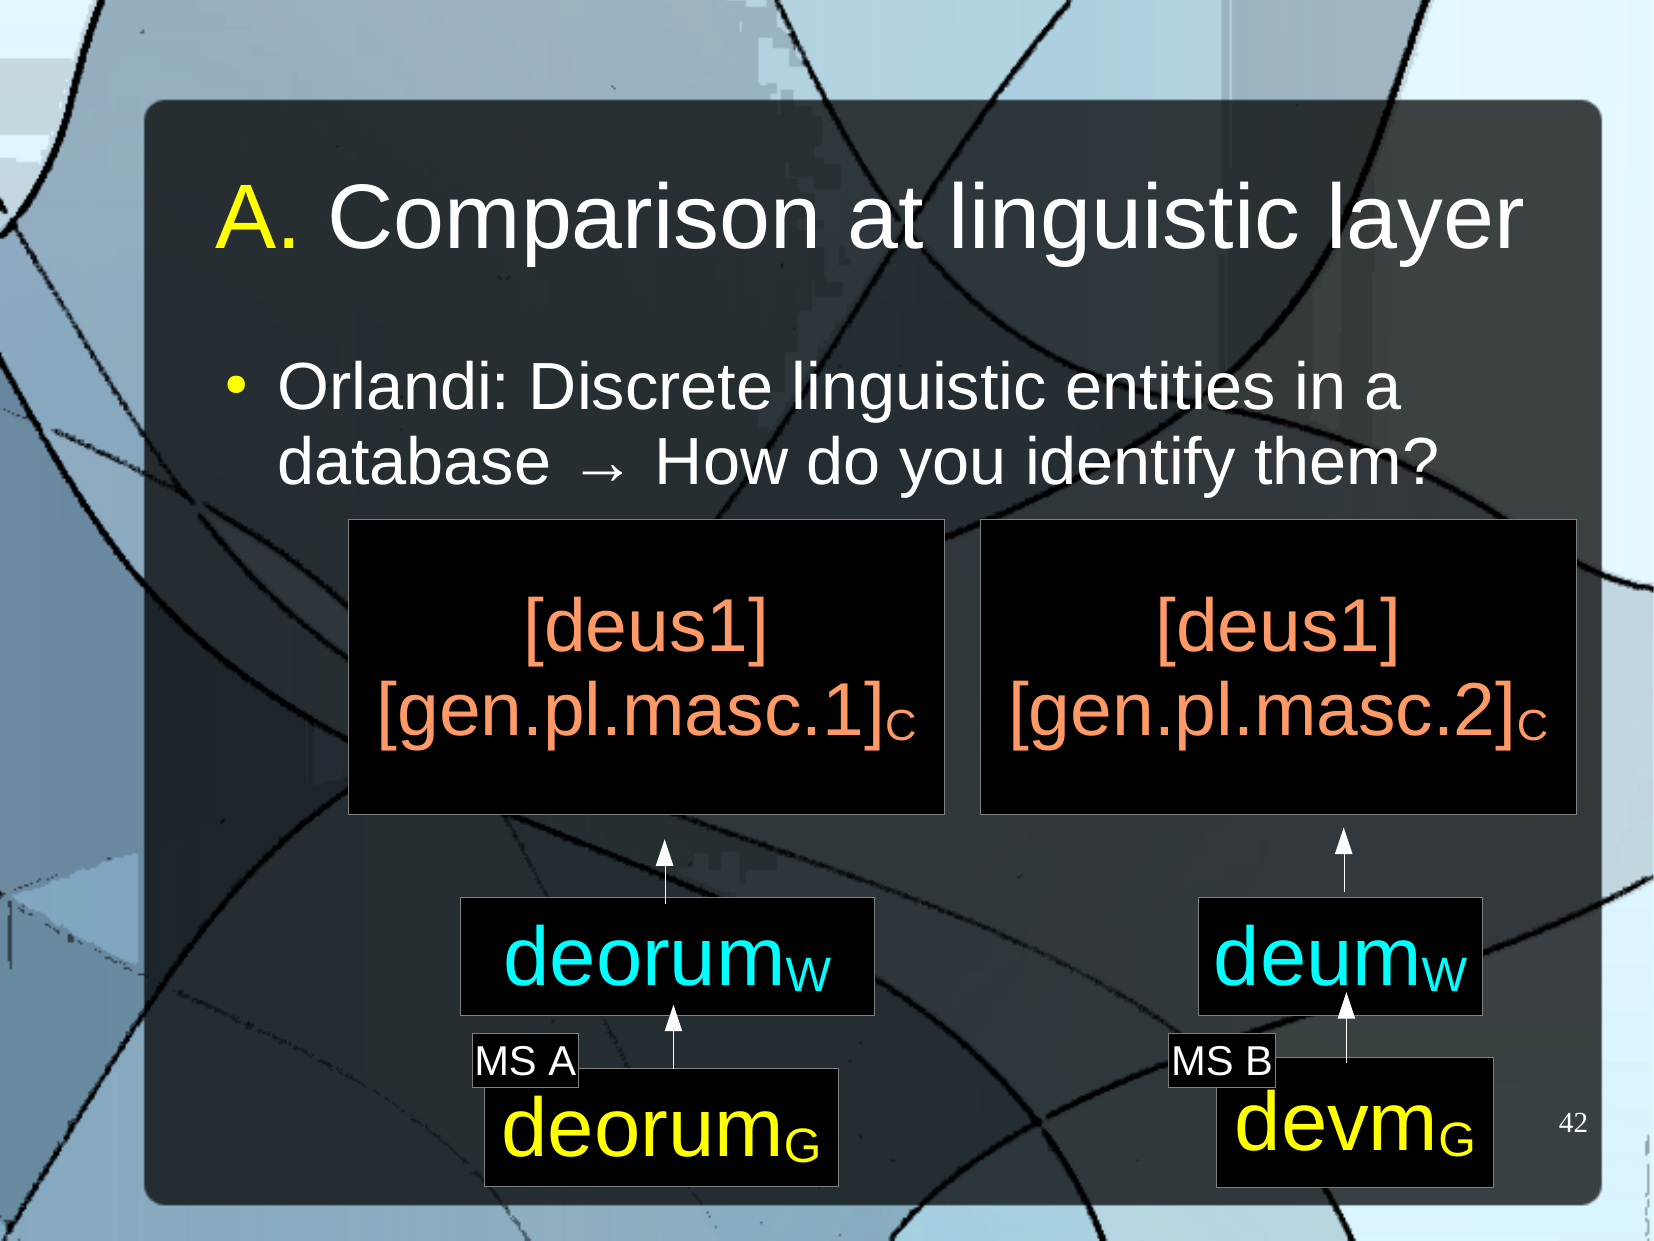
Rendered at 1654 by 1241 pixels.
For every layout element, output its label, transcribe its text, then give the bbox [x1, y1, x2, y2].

text_box devmG [1216, 1057, 1494, 1188]
text_box deorumG [484, 1068, 839, 1187]
text_box deorumW [460, 897, 875, 1016]
text_box [deus1] [gen.pl.masc.1]C [348, 519, 945, 815]
picture [0, 0, 1654, 1241]
text_box deumW [1198, 897, 1483, 1016]
text_box MS B [1168, 1033, 1276, 1088]
list Orlandi: Discrete linguistic entities in a database → How do you identify them? [206, 349, 1524, 1069]
text_box MS A [472, 1033, 579, 1088]
title A. Comparison at linguistic layer [159, 108, 1583, 325]
text_box [deus1] [gen.pl.masc.2]C [980, 519, 1577, 815]
